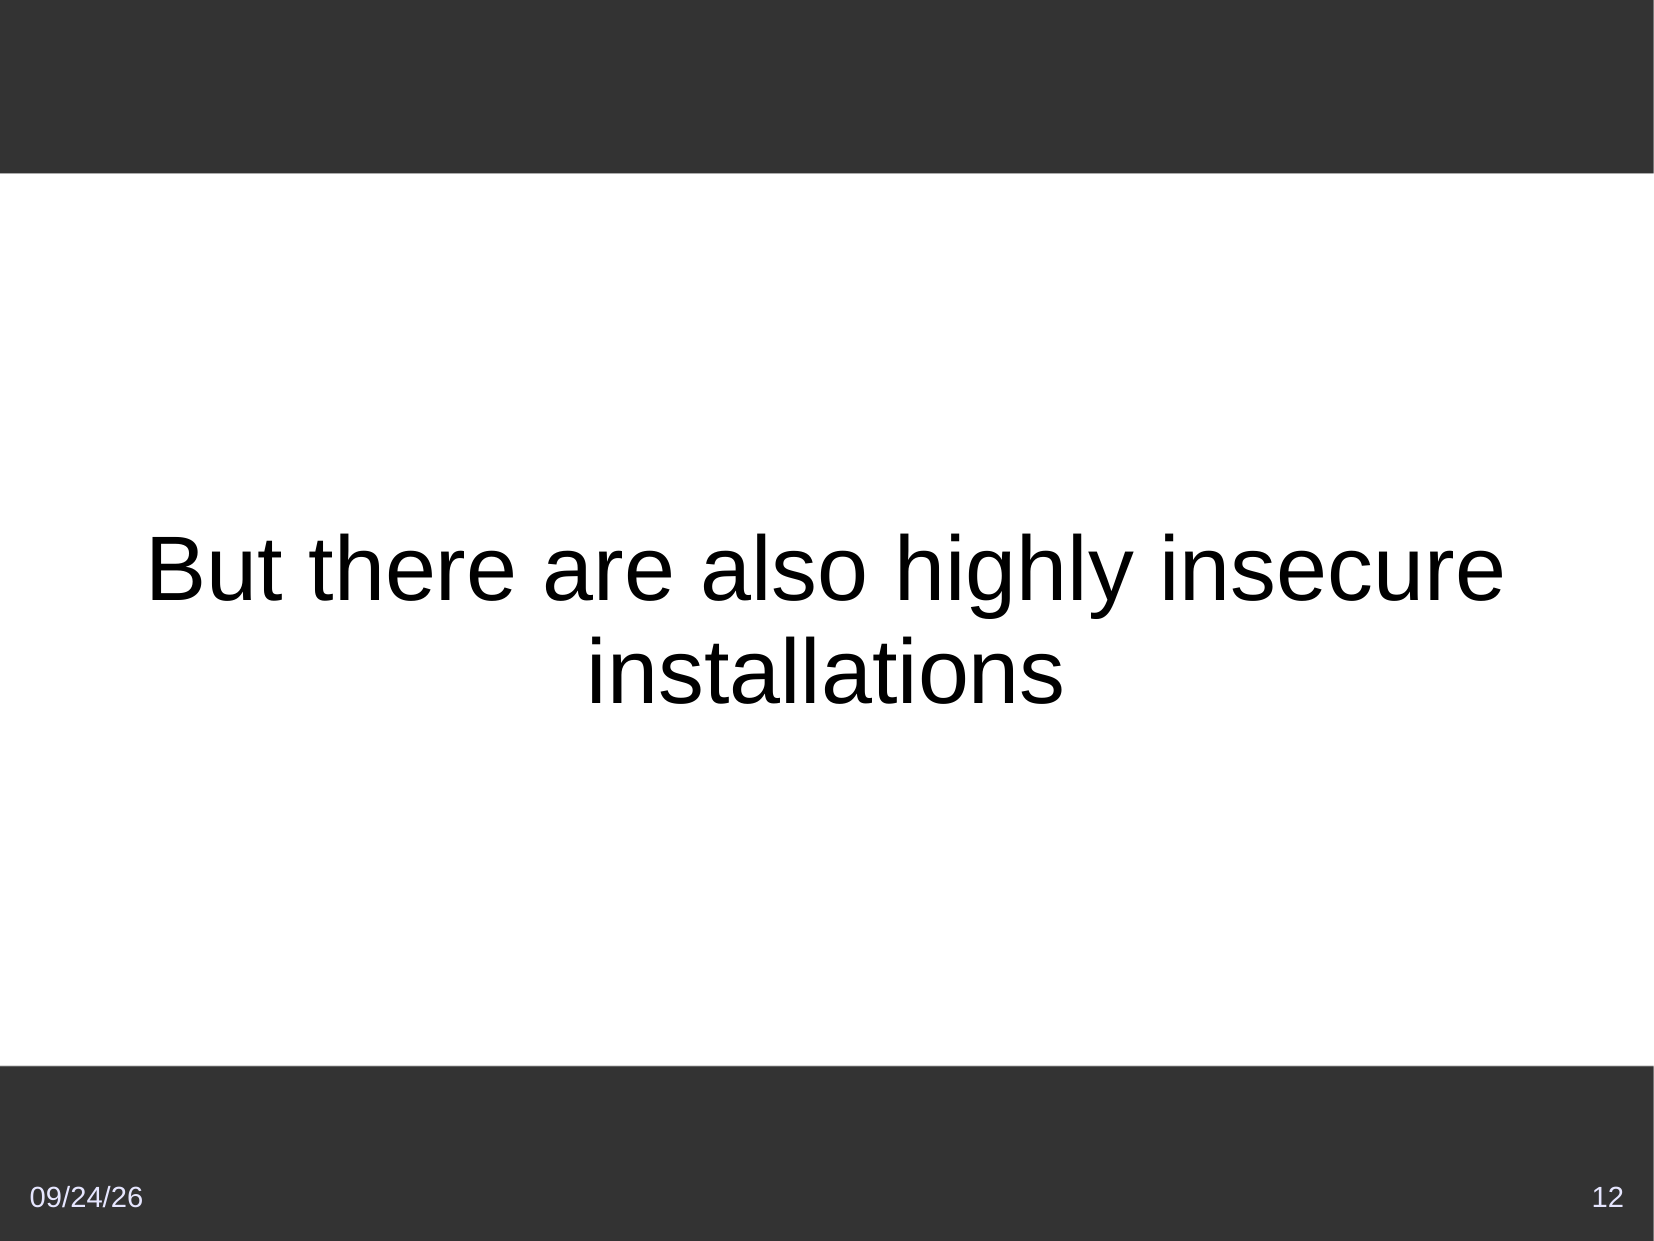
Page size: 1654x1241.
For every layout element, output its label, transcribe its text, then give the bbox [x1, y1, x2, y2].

picture [0, 0, 1654, 1241]
subtitle But there are also highly insecure installations [29, 214, 1625, 1027]
